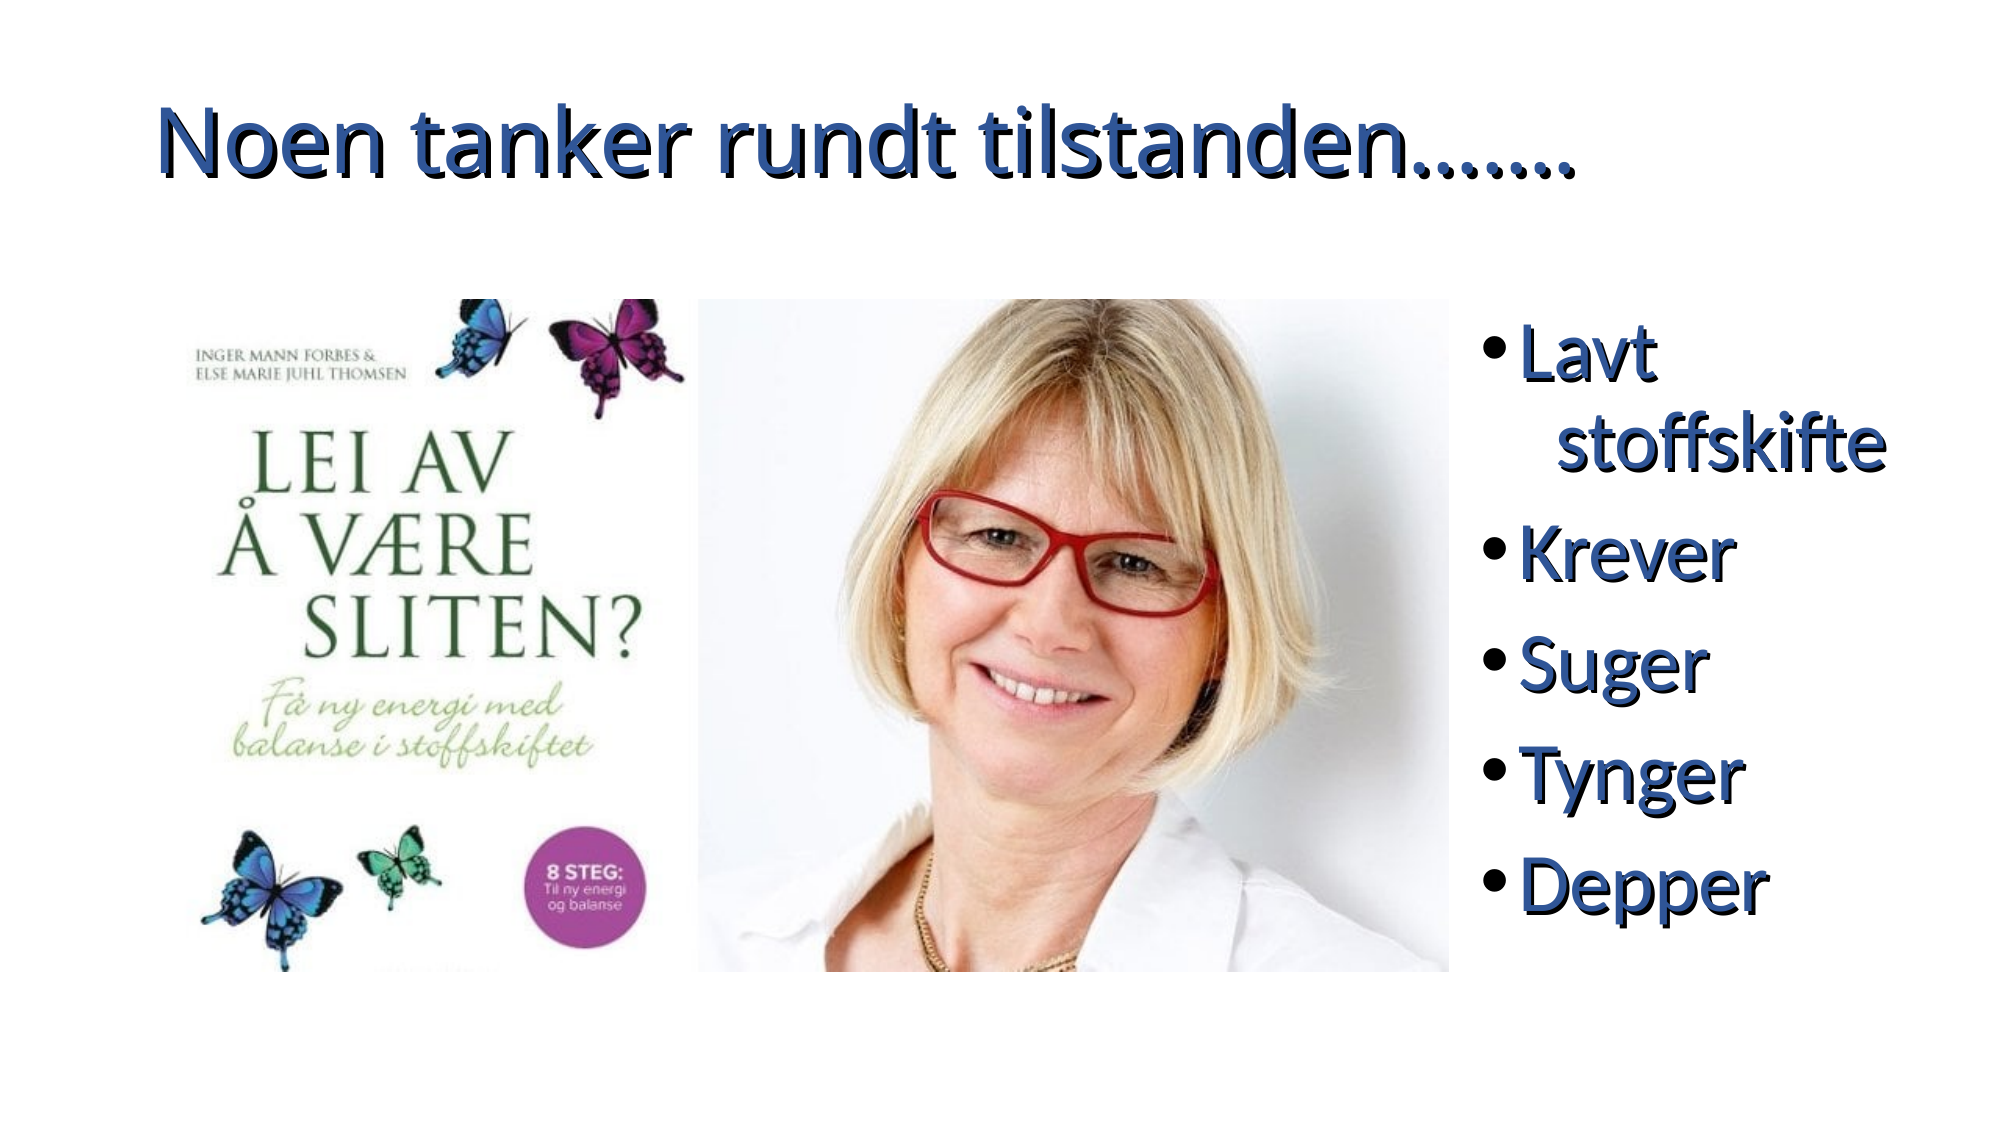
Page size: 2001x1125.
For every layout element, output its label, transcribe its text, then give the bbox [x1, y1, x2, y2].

title Noen tanker rundt tilstanden……. [137, 35, 1863, 253]
picture [137, 299, 1449, 972]
list Lavt stoffskifte Krever Suger Tynger Depper [1465, 299, 1916, 1014]
